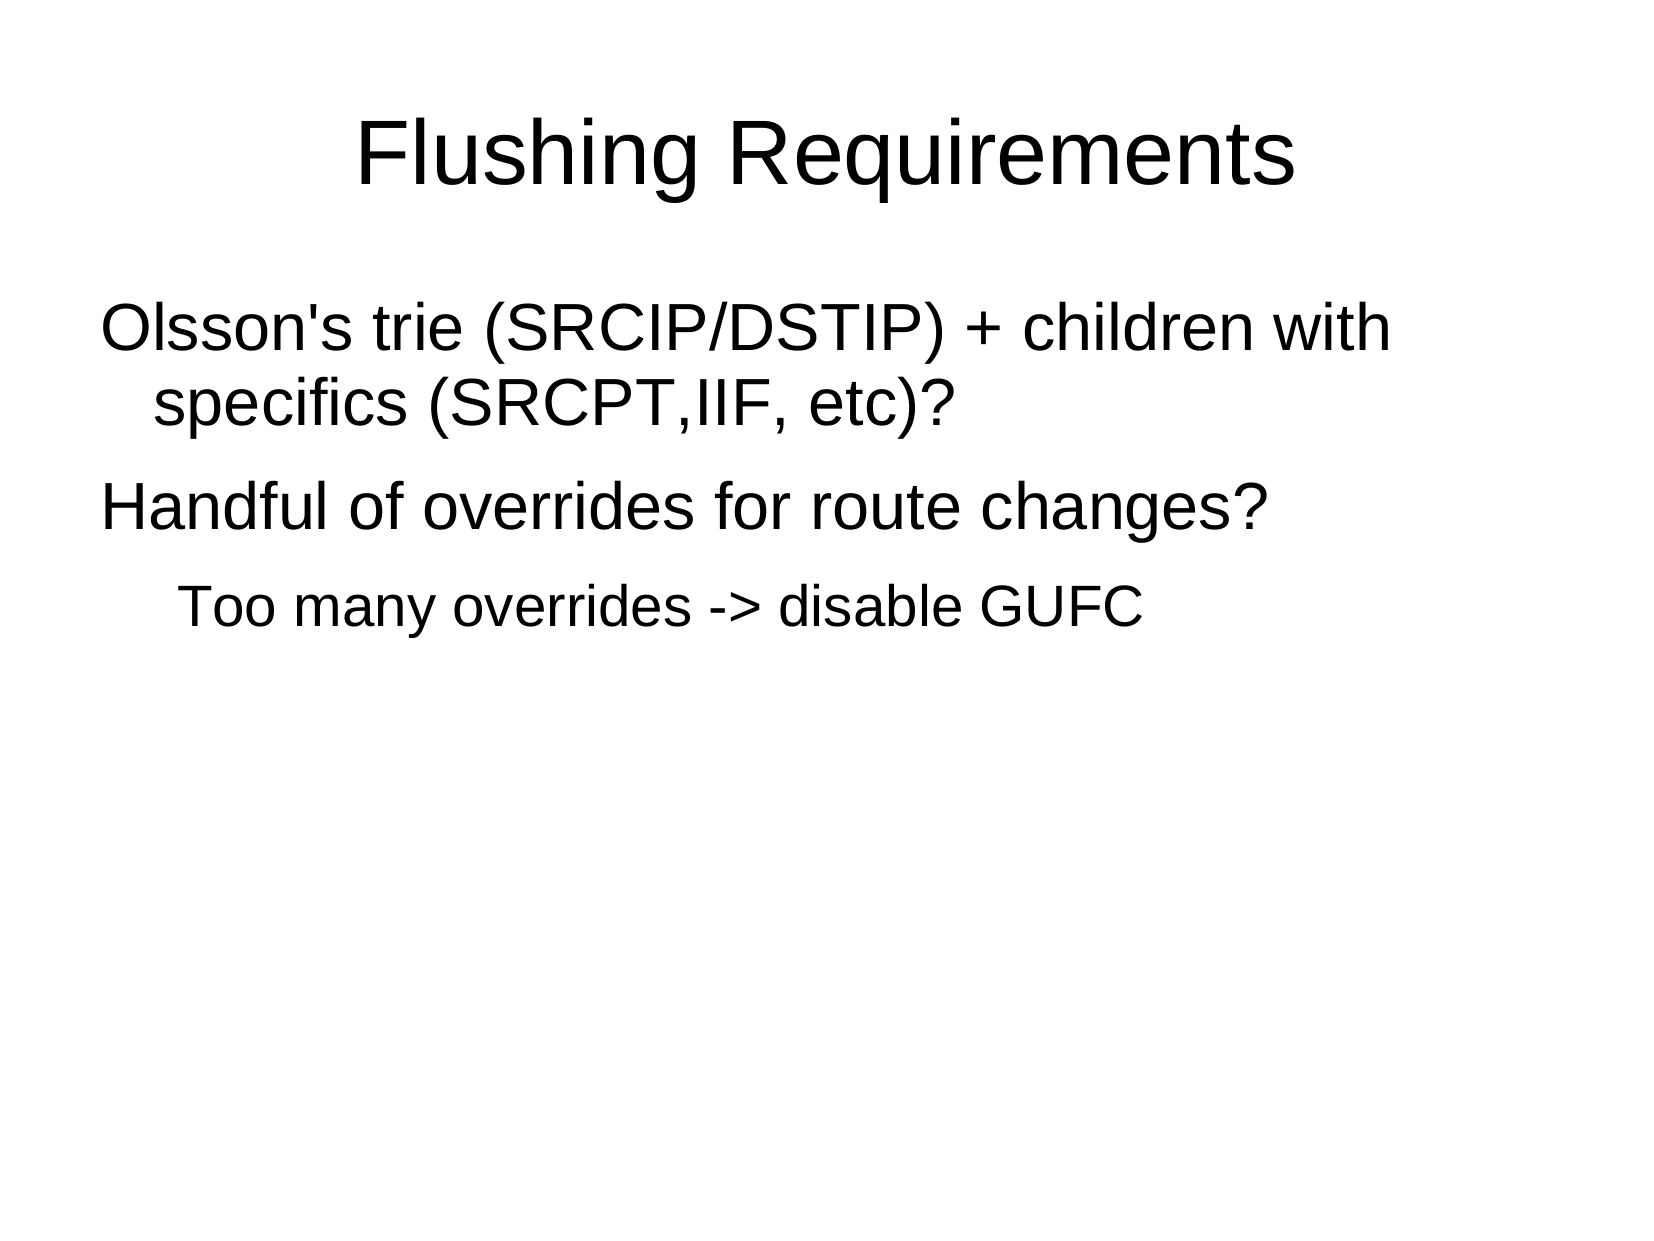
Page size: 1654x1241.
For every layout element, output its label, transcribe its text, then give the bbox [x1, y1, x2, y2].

list Olsson's trie (SRCIP/DSTIP) + children with specifics (SRCPT,IIF, etc)? Handful of overrides for route changes? Too many overrides -> disable GUFC [82, 290, 1571, 1109]
title Flushing Requirements [82, 49, 1571, 257]
